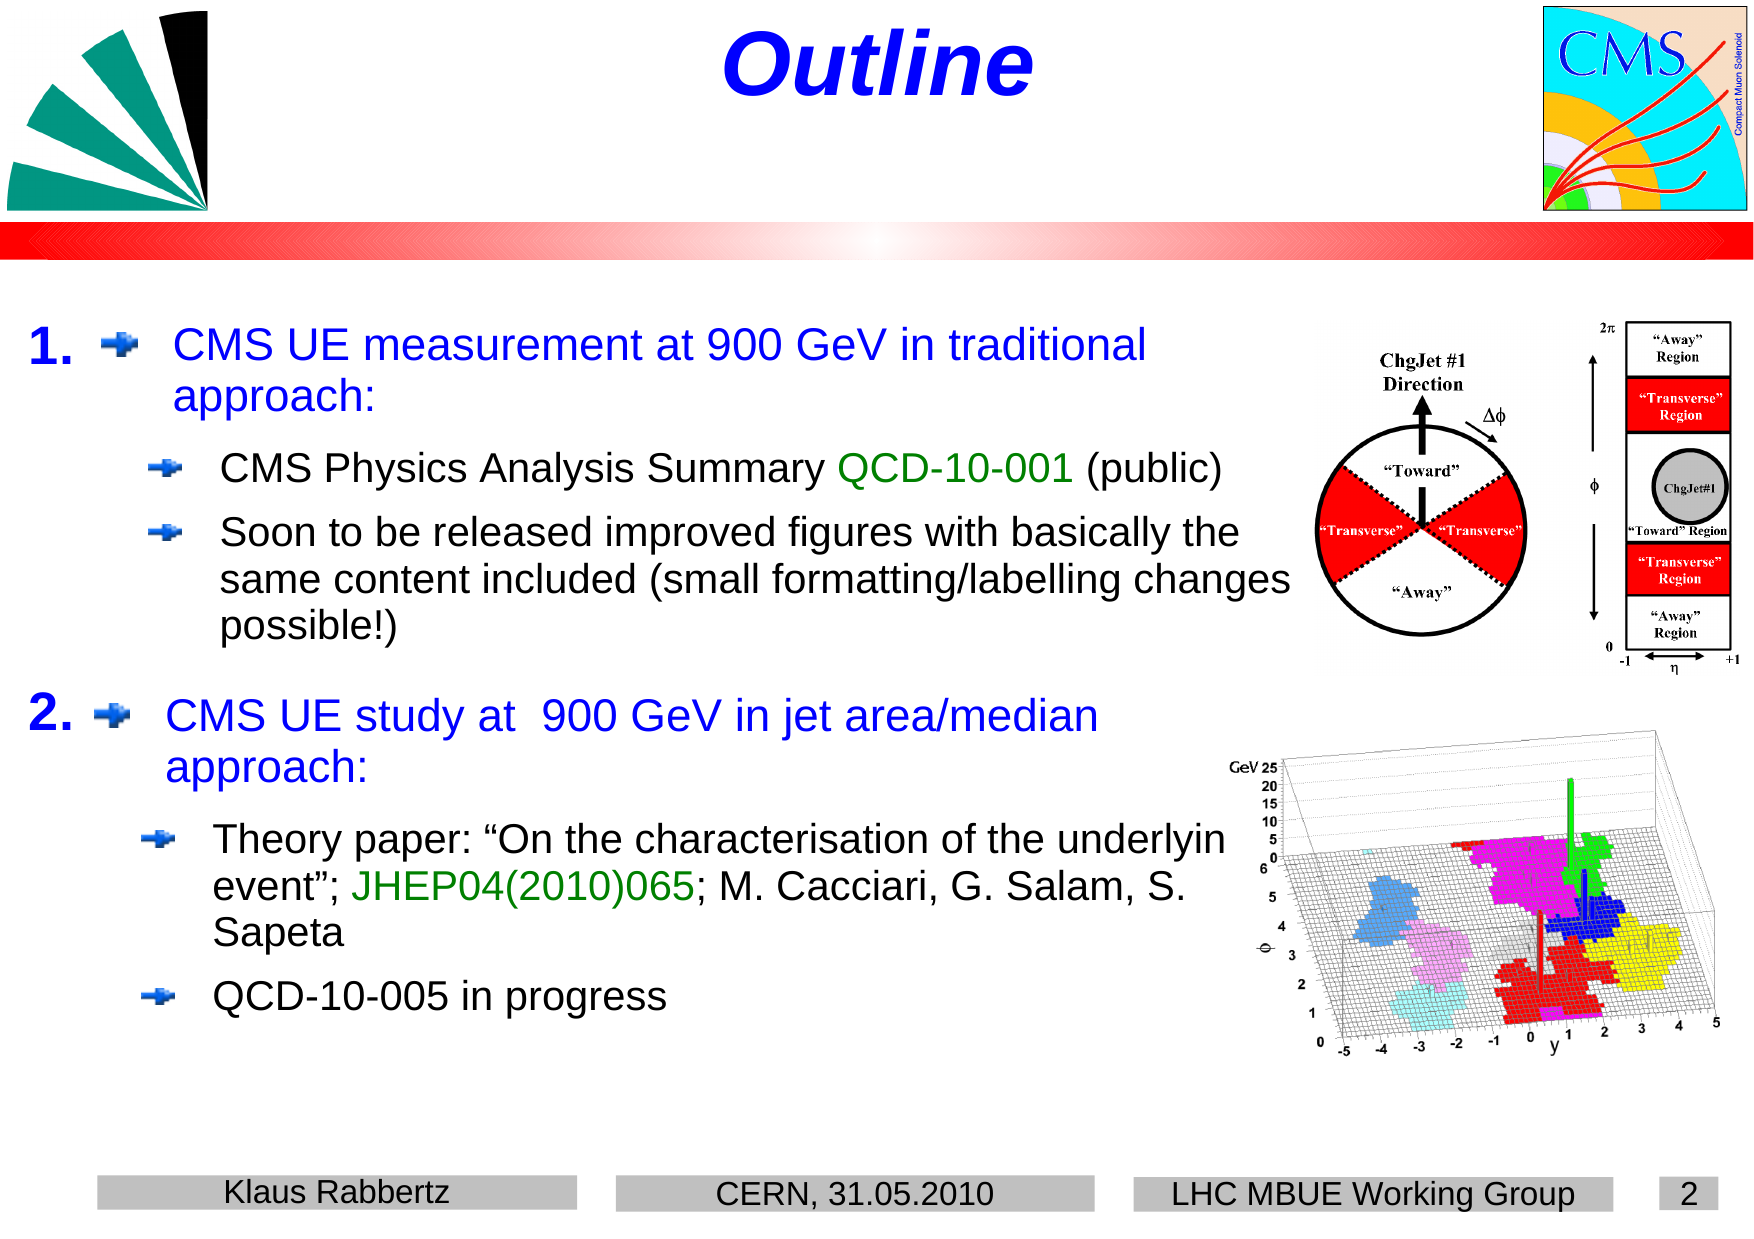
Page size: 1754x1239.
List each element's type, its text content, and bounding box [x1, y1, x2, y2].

text_box 2. [17, 669, 87, 754]
picture [1225, 718, 1732, 1068]
list CMS UE study at 900 GeV in jet area/median approach: Theory paper: “On the characterisation of the underlying event”; JHEP04(2010)065; M. Cacciari, G. Salam, S. Sapeta QCD-10-005 in progress [35, 689, 1307, 1020]
list CMS UE measurement at 900 GeV in traditional approach: CMS Physics Analysis Summary QCD-10-001 (public) Soon to be released improved figures with basically the same content included (small formatting/labelling changes possible!) [42, 318, 1316, 713]
picture [7, 11, 208, 213]
title Outline [220, 11, 1536, 218]
picture [1316, 320, 1740, 676]
picture [1542, 5, 1748, 211]
text_box 1. [17, 303, 87, 388]
